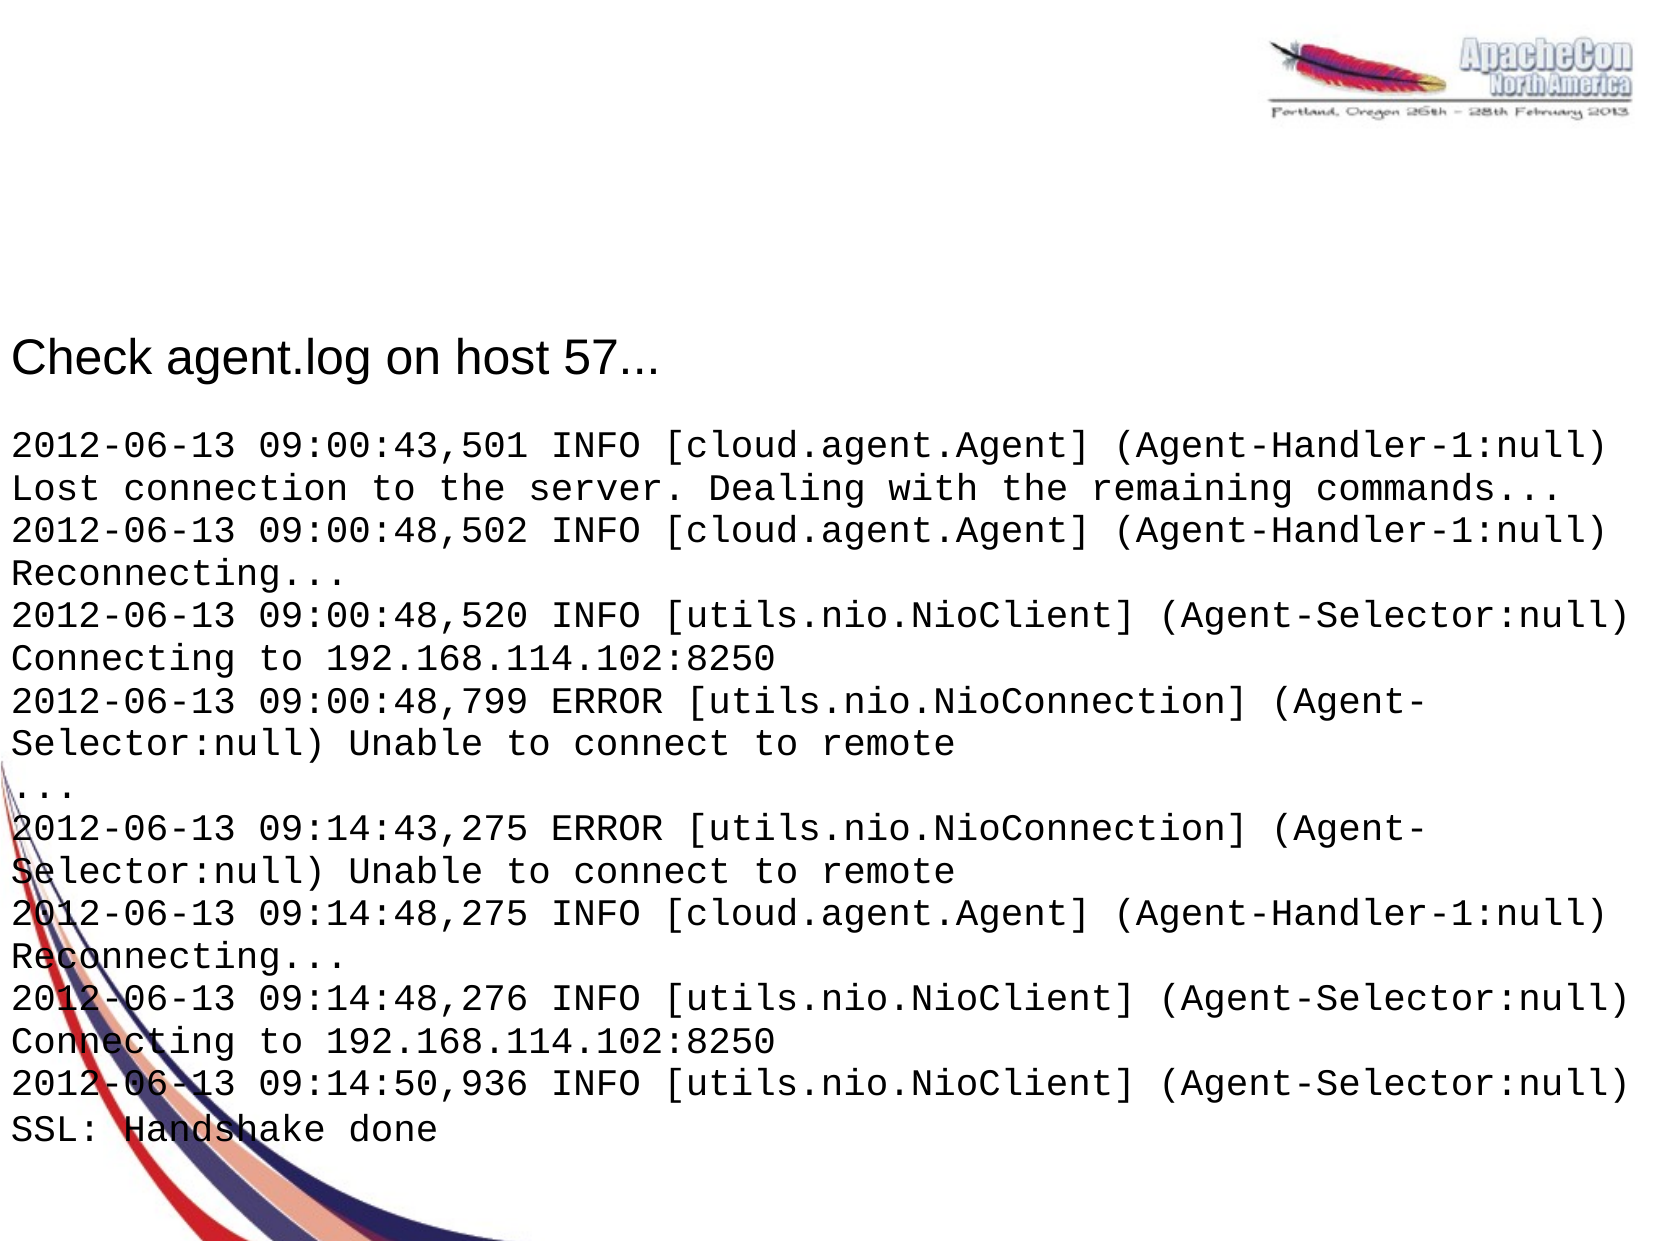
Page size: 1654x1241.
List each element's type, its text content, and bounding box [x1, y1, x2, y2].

picture [129, 1116, 139, 1127]
picture [354, 1123, 364, 1139]
picture [0, 1116, 1654, 1241]
picture [196, 1123, 206, 1139]
text_box Check agent.log on host 57... 2012-06-13 09:00:43,501 INFO [cloud.agent.Agent] (Agent-Handler-1:null) Lost connection to the server. Dealing with the remaining commands... 2012-06-13 09:00:48,502 INFO [cloud.agent.Agent] (Agent-Handler-1:null) Reconnecting... 2012-06-13 09:00:48,520 INFO [utils.nio.NioClient] (Agent-Selector:null) Connecting to 192.168.114.102:8250 2012-06-13 09:00:48,799 ERROR [utils.nio.NioConnection] (Agent-Selector:null) Unable to connect to remote ... 2012-06-13 09:14:43,275 ERROR [utils.nio.NioConnection] (Agent-Selector:null) Unable to connect to remote 2012-06-13 09:14:48,275 INFO [cloud.agent.Agent] (Agent-Handler-1:null) Reconnecting... 2012-06-13 09:14:48,276 INFO [utils.nio.NioClient] (Agent-Selector:null) Connecting to 192.168.114.102:8250 2012-06-13 09:14:50,936 INFO [utils.nio.NioClient] (Agent-Selector:null) SSL: Handshake done [0, 321, 1654, 1116]
picture [0, 0, 1654, 321]
